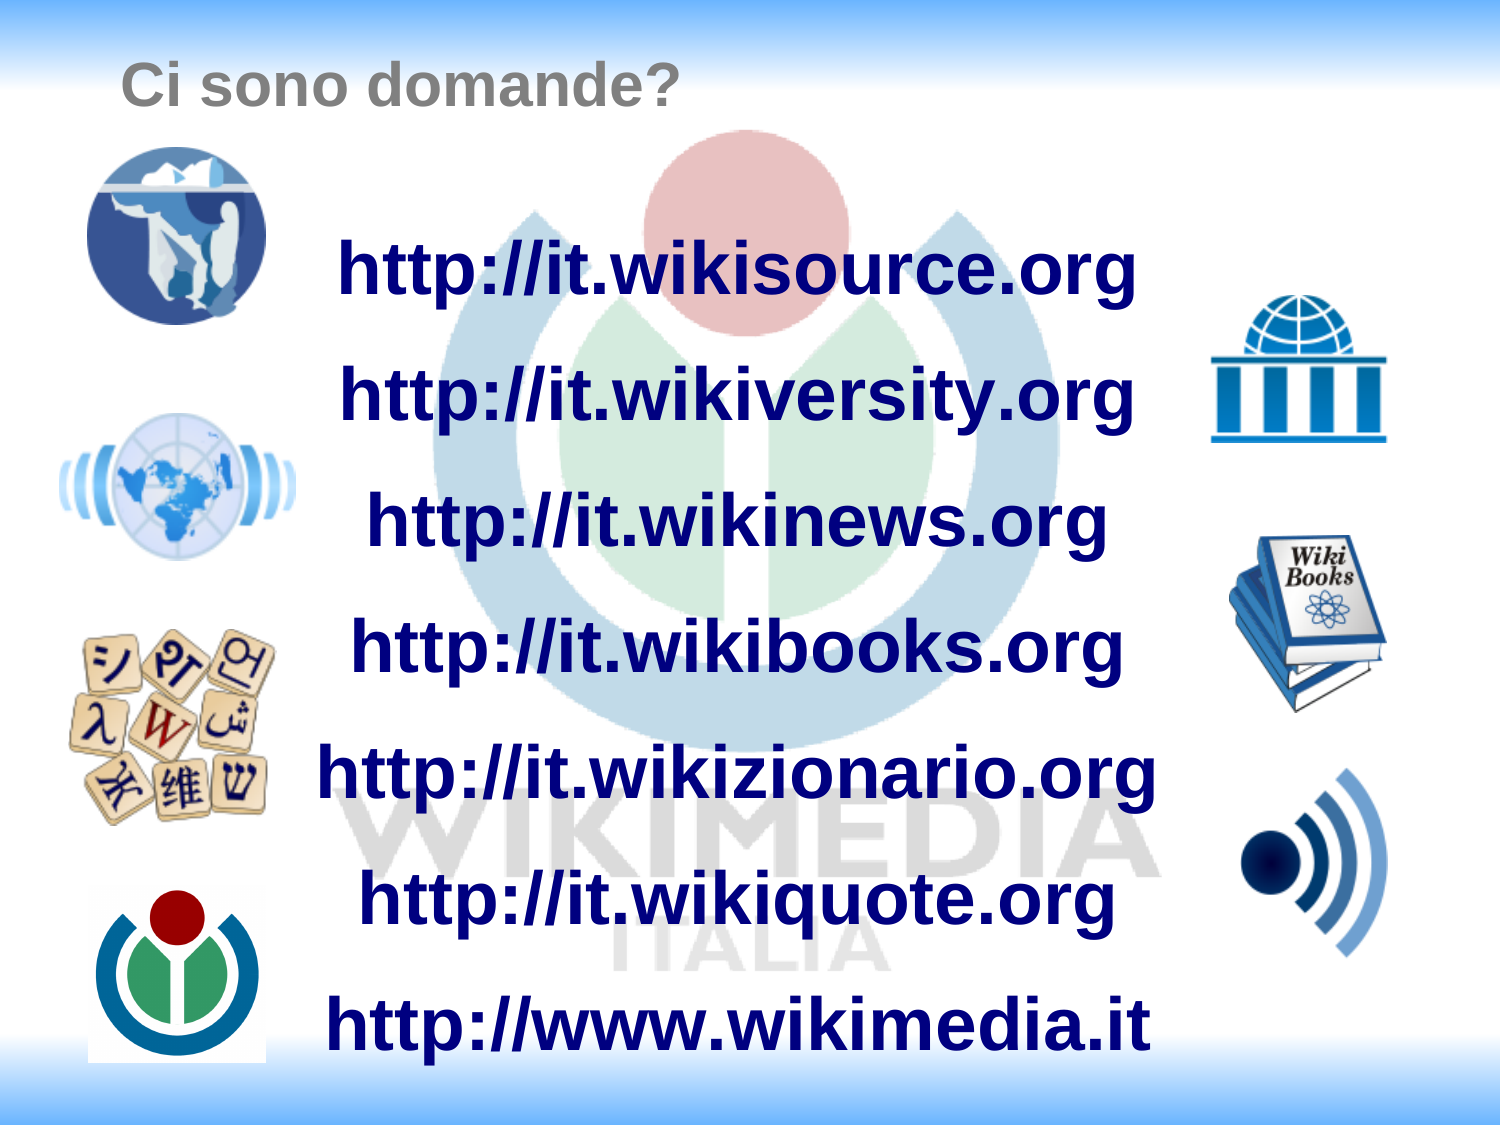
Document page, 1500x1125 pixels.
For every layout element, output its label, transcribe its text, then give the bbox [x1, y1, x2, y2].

text_box [0, 1034, 1500, 1125]
text_box [0, 0, 1500, 91]
picture [59, 91, 1426, 1063]
text_box http://it.wikisource.org http://it.wikiversity.org http://it.wikinews.org http://it.wikibooks.org http://it.wikizionario.org http://it.wikiquote.org http://www.wikimedia.it [118, 177, 1359, 1032]
text_box [1056, 1034, 1069, 1044]
text_box Ci sono domande? [120, 50, 1479, 120]
text_box [991, 1034, 1007, 1044]
text_box [435, 1034, 451, 1044]
